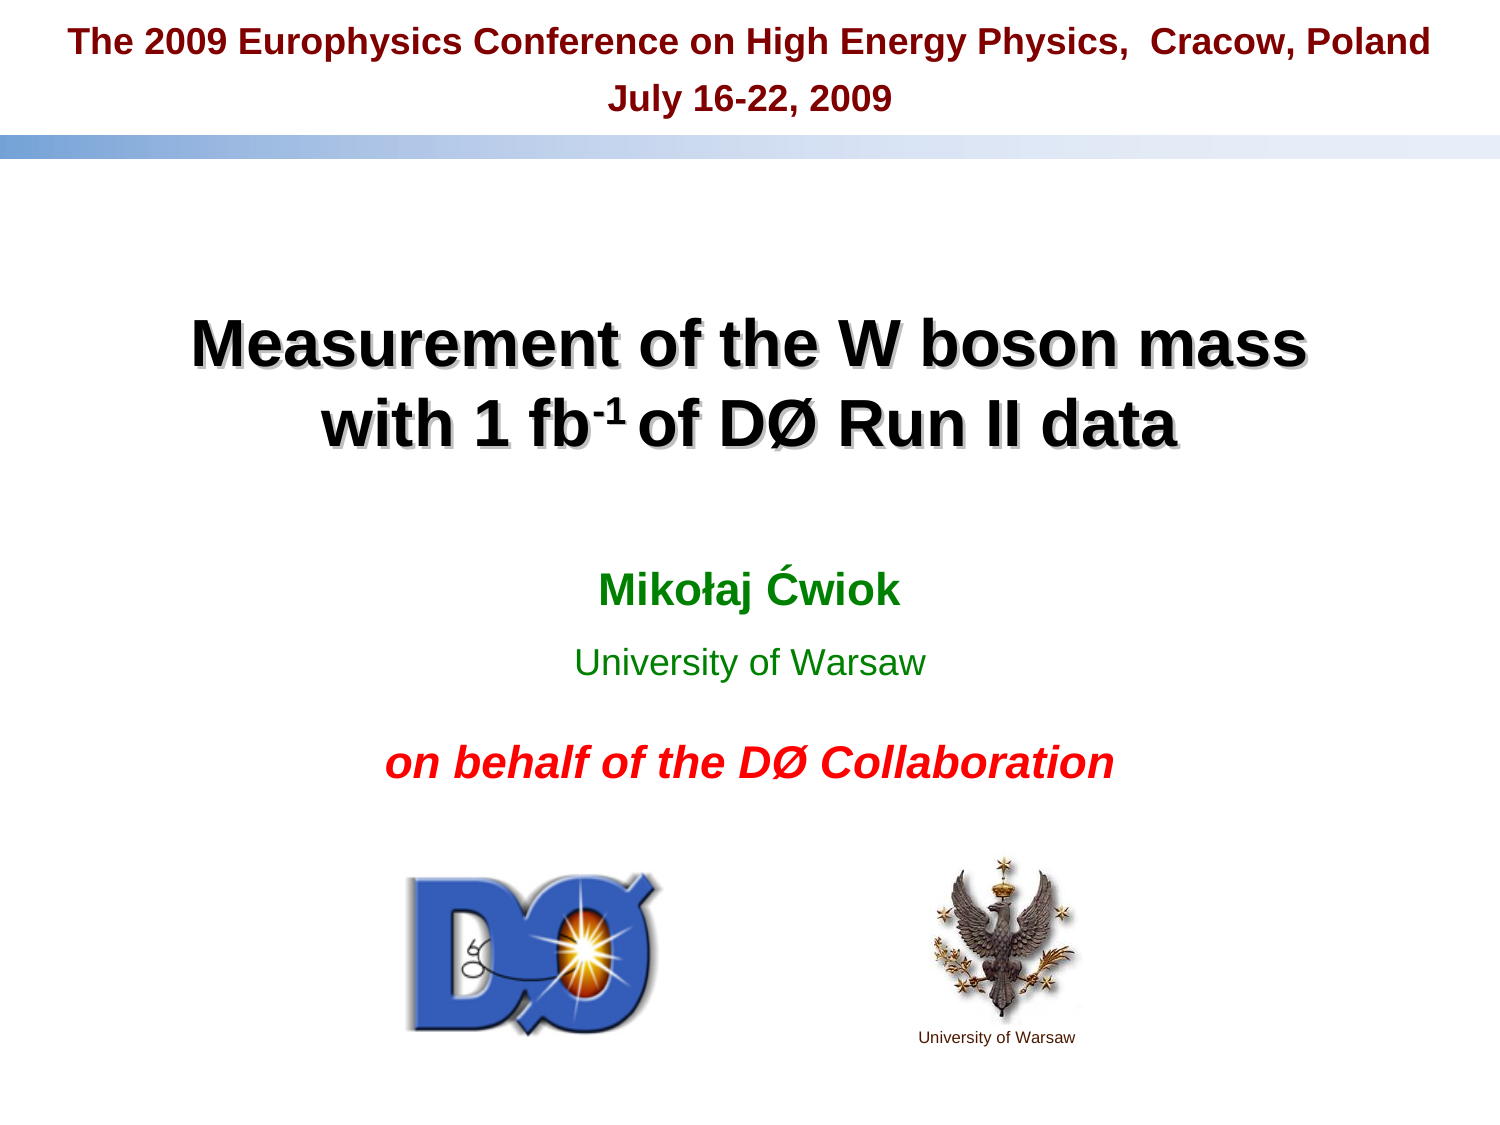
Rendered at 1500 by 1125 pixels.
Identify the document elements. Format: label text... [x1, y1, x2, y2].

text_box University of Warsaw [903, 1019, 1091, 1055]
picture [401, 868, 667, 1040]
text_box Measurement of the W boson mass with 1 fb-1 of DØ Run II data Mikołaj Ćwiok University of Warsaw on behalf of the DØ Collaboration [0, 199, 1500, 889]
text_box The 2009 Europhysics Conference on High Energy Physics, Cracow, Poland July 16-22, 2009 [0, 9, 1500, 128]
picture [929, 853, 1083, 1019]
picture [0, 135, 1500, 159]
